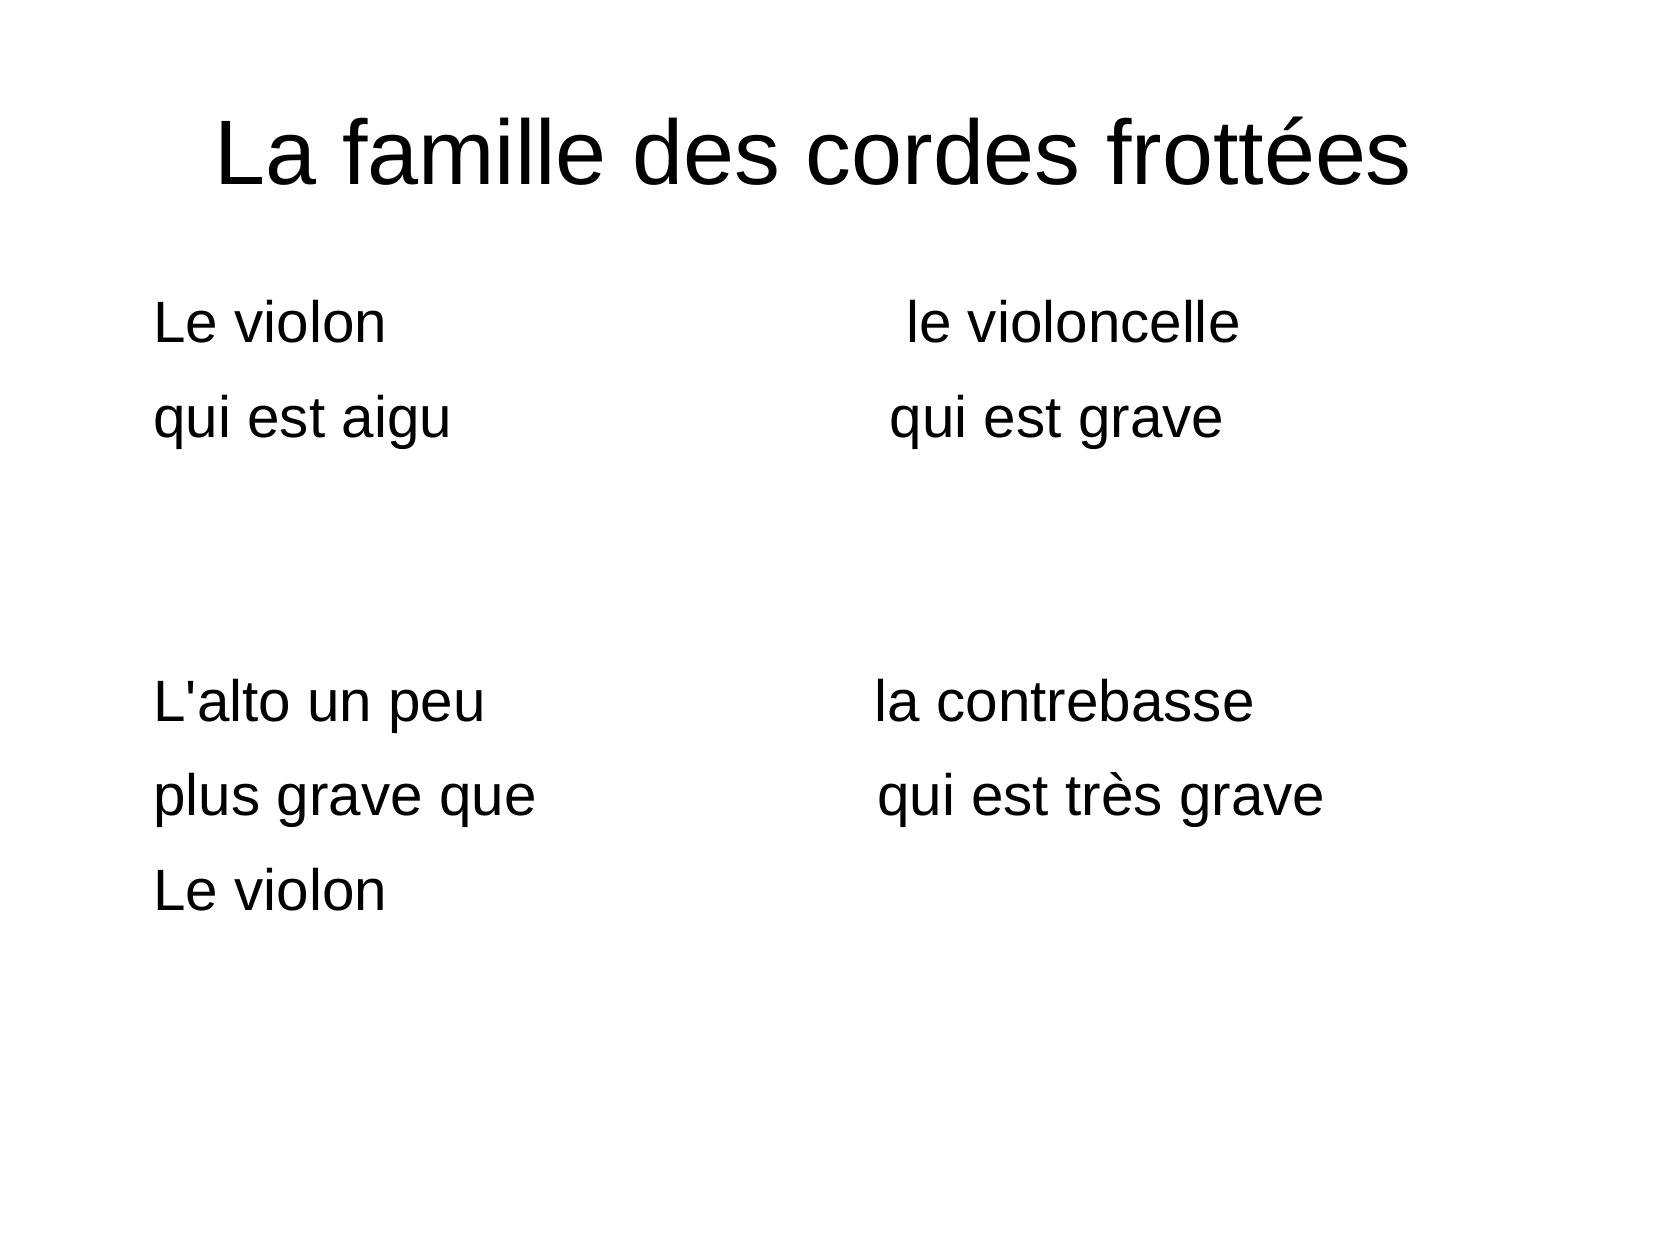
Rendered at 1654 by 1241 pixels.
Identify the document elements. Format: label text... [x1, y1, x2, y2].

title La famille des cordes frottées [82, 49, 1571, 257]
list Le violon le violoncelle qui est aigu qui est grave L'alto un peu la contrebasse plus grave que qui est très grave Le violon [82, 290, 1571, 1109]
